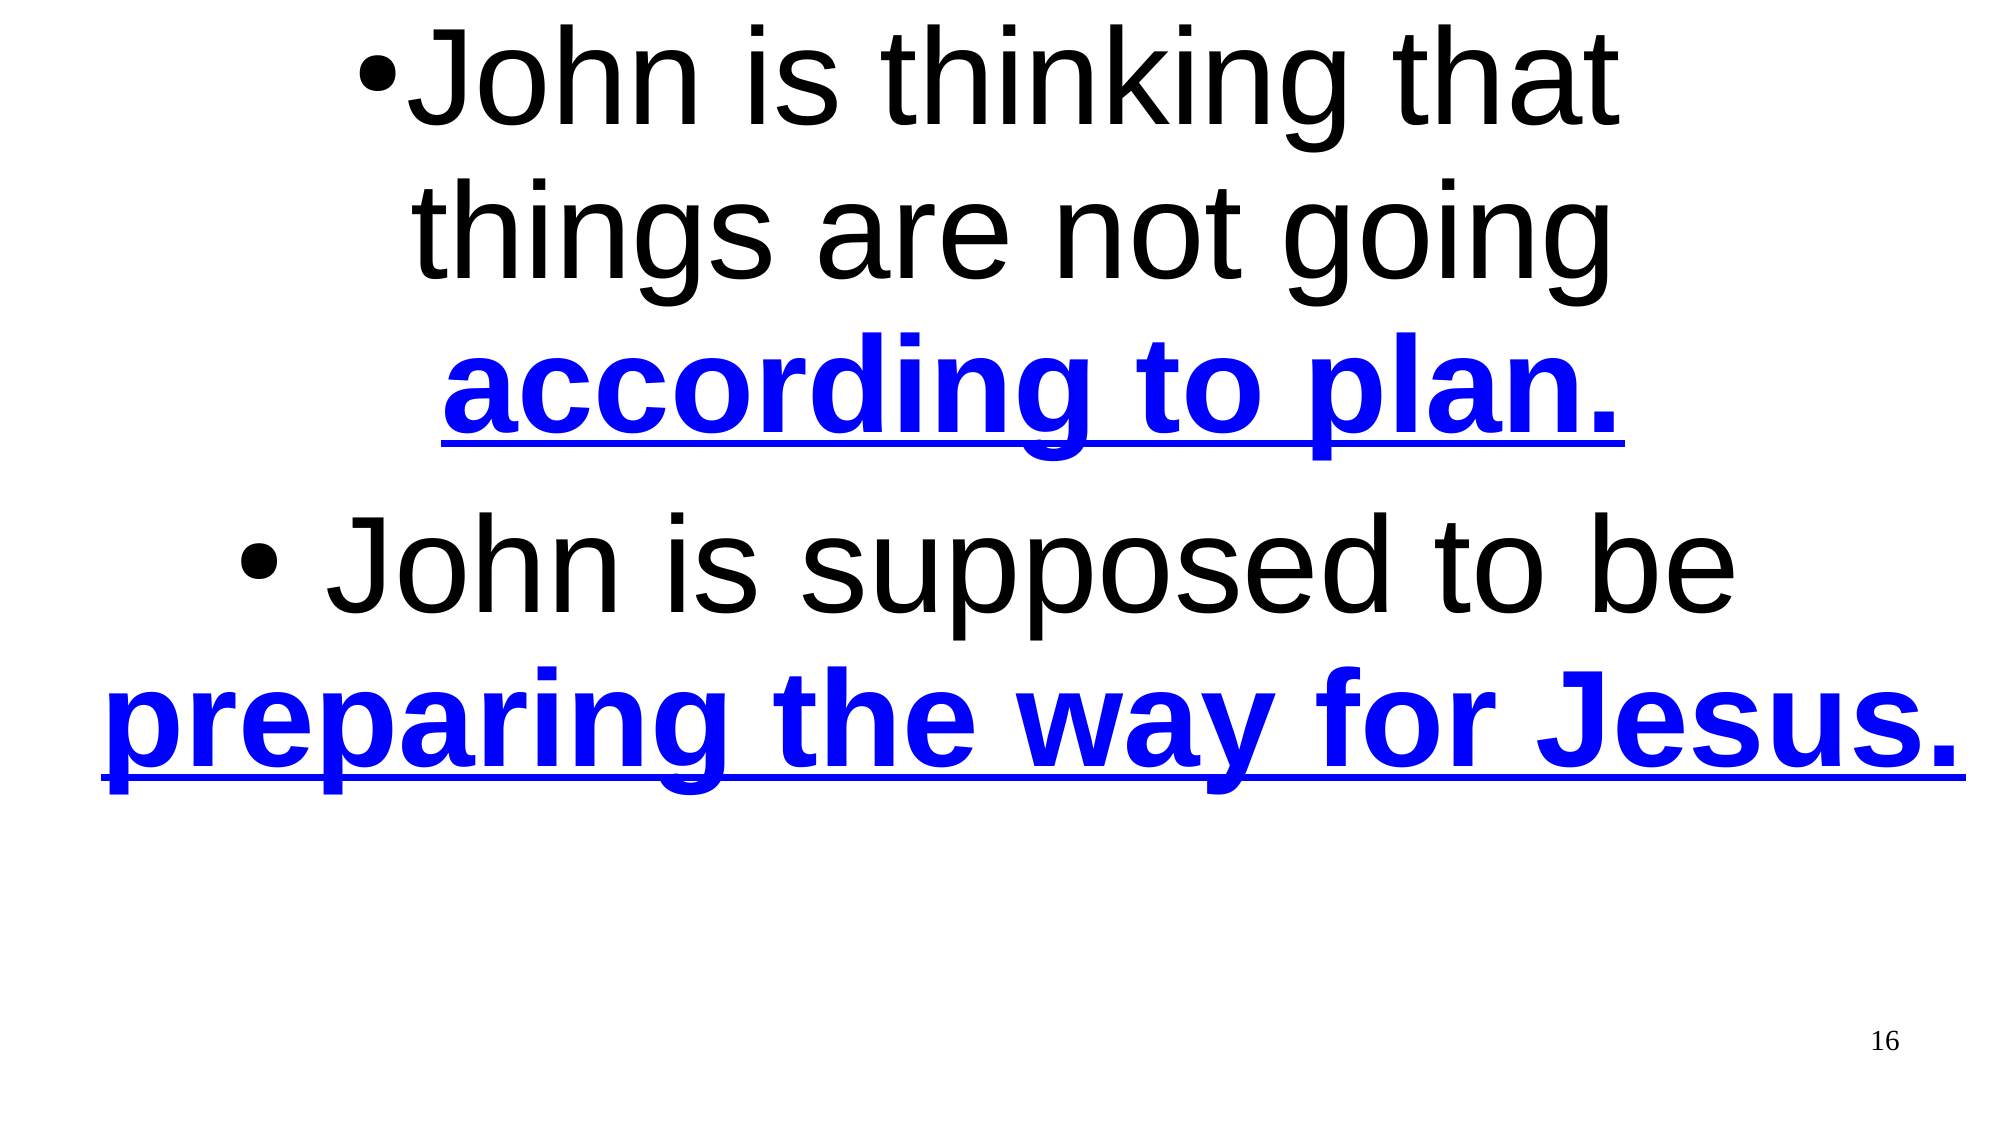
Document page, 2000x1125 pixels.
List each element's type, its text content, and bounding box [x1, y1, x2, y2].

list John is thinking that things are not going according to plan. John is supposed to be preparing the way for Jesus. [0, 0, 1996, 1123]
